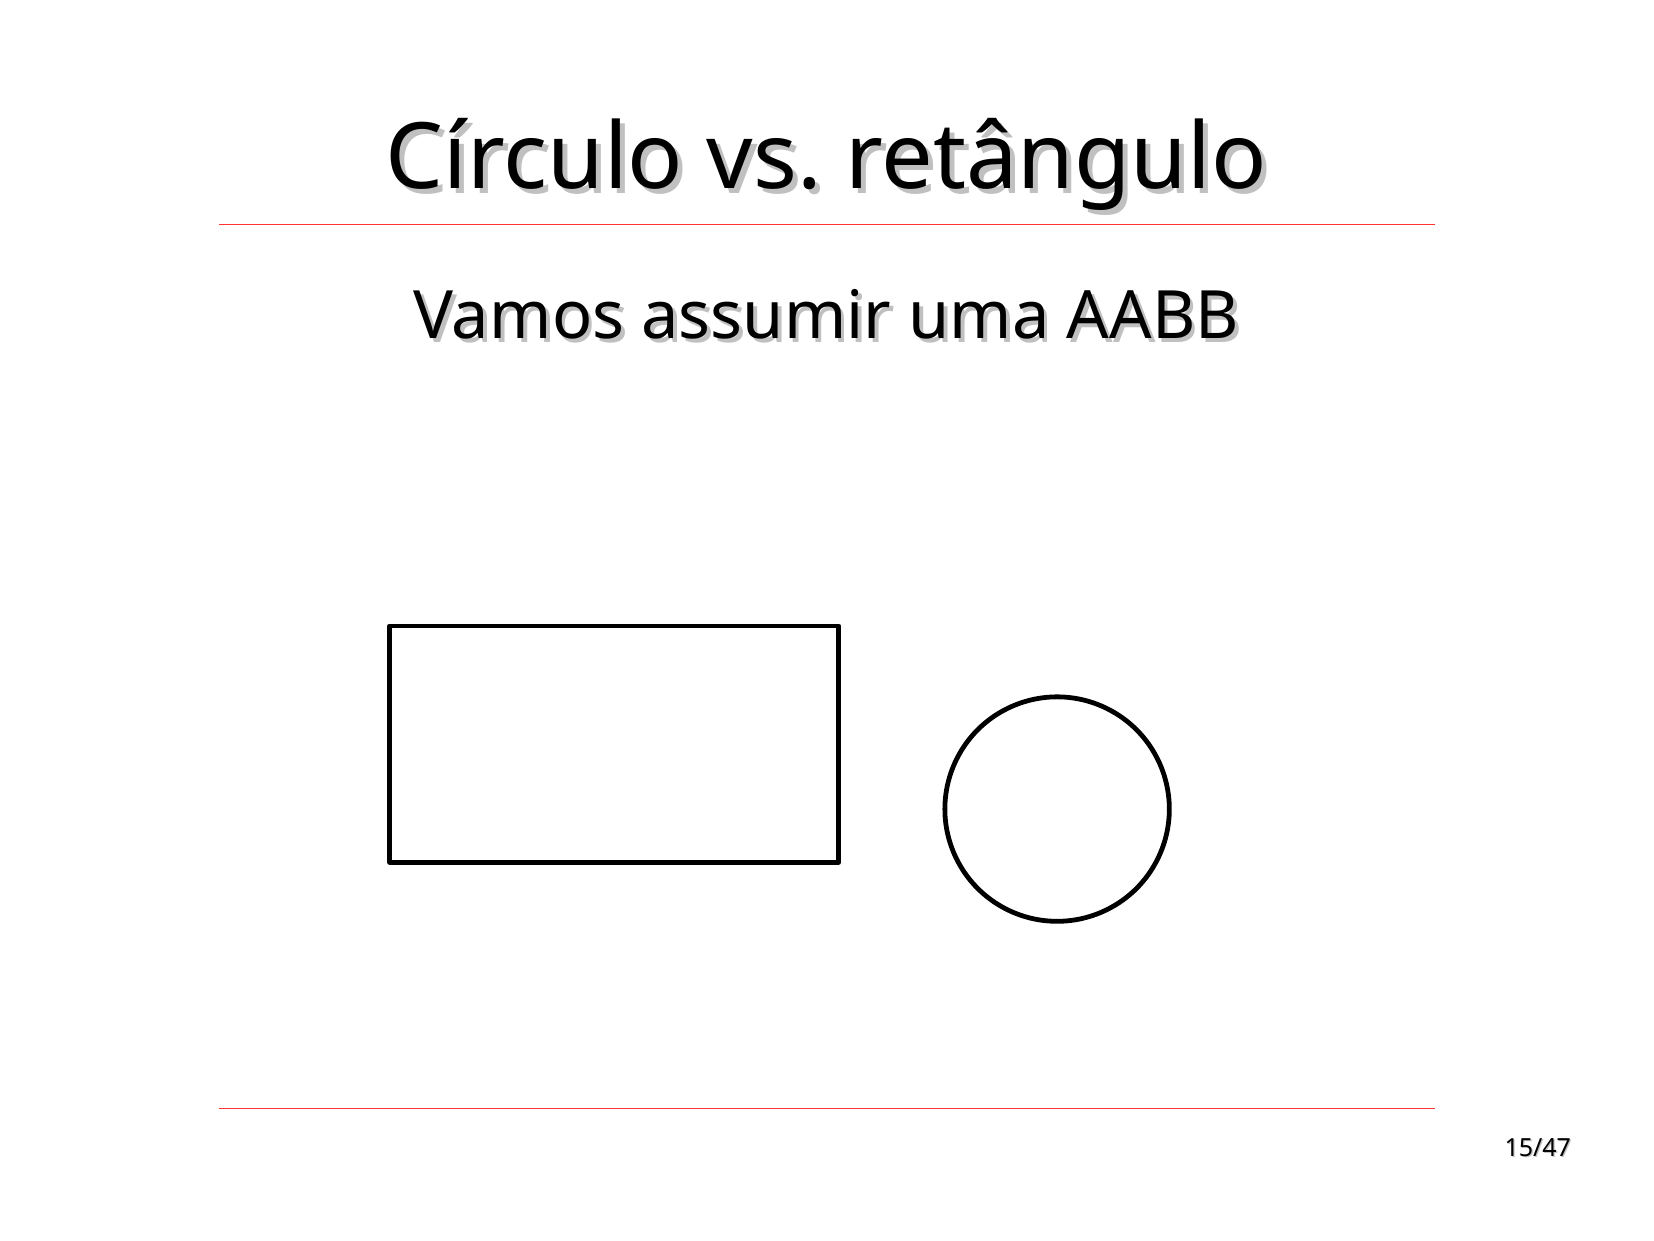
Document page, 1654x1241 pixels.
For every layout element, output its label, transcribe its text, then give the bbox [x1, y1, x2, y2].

title Círculo vs. retângulo [82, 49, 1571, 257]
text_box Vamos assumir uma AABB [363, 259, 1291, 361]
